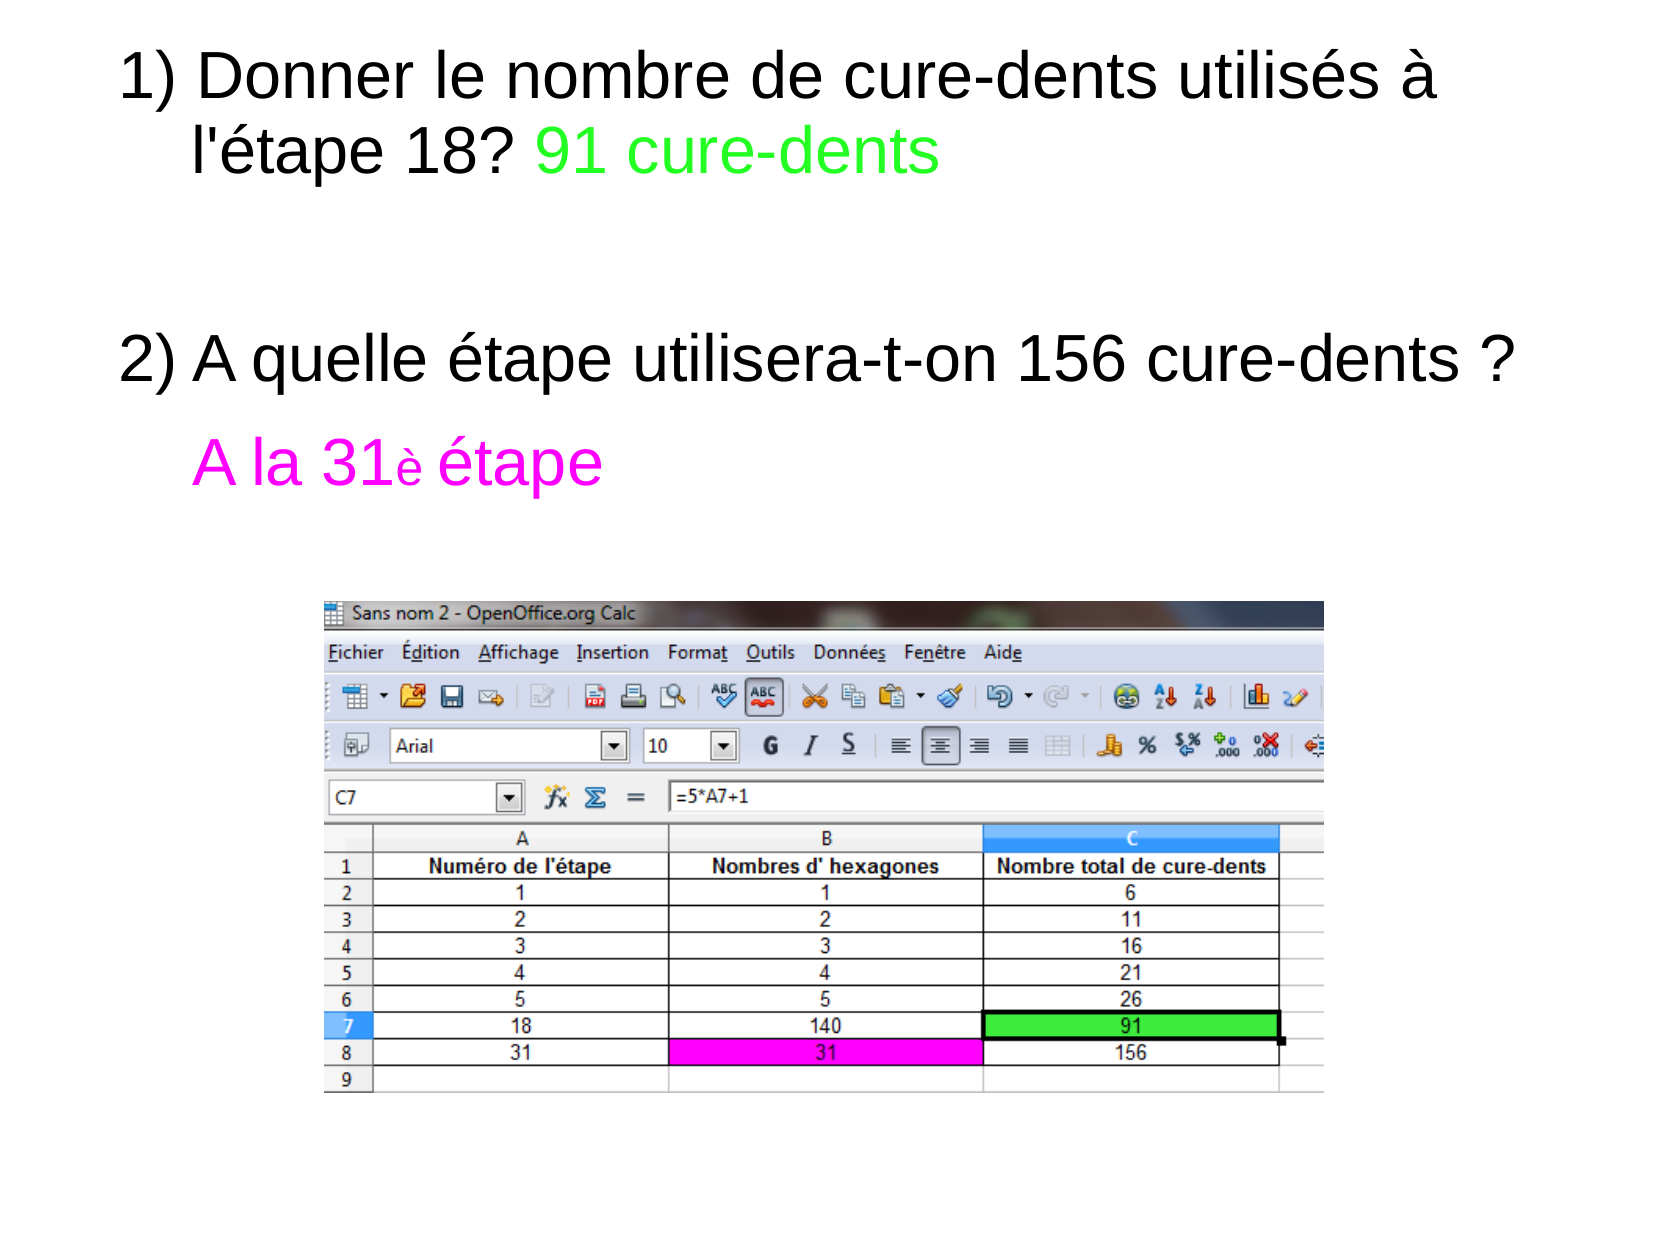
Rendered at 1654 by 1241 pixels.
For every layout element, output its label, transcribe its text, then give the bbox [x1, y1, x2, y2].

list 1) Donner le nombre de cure-dents utilisés à l'étape 18? 91 cure-dents 2) A quelle étape utilisera-t-on 156 cure-dents ? A la 31è étape [47, 37, 1536, 857]
picture [324, 601, 1324, 1093]
